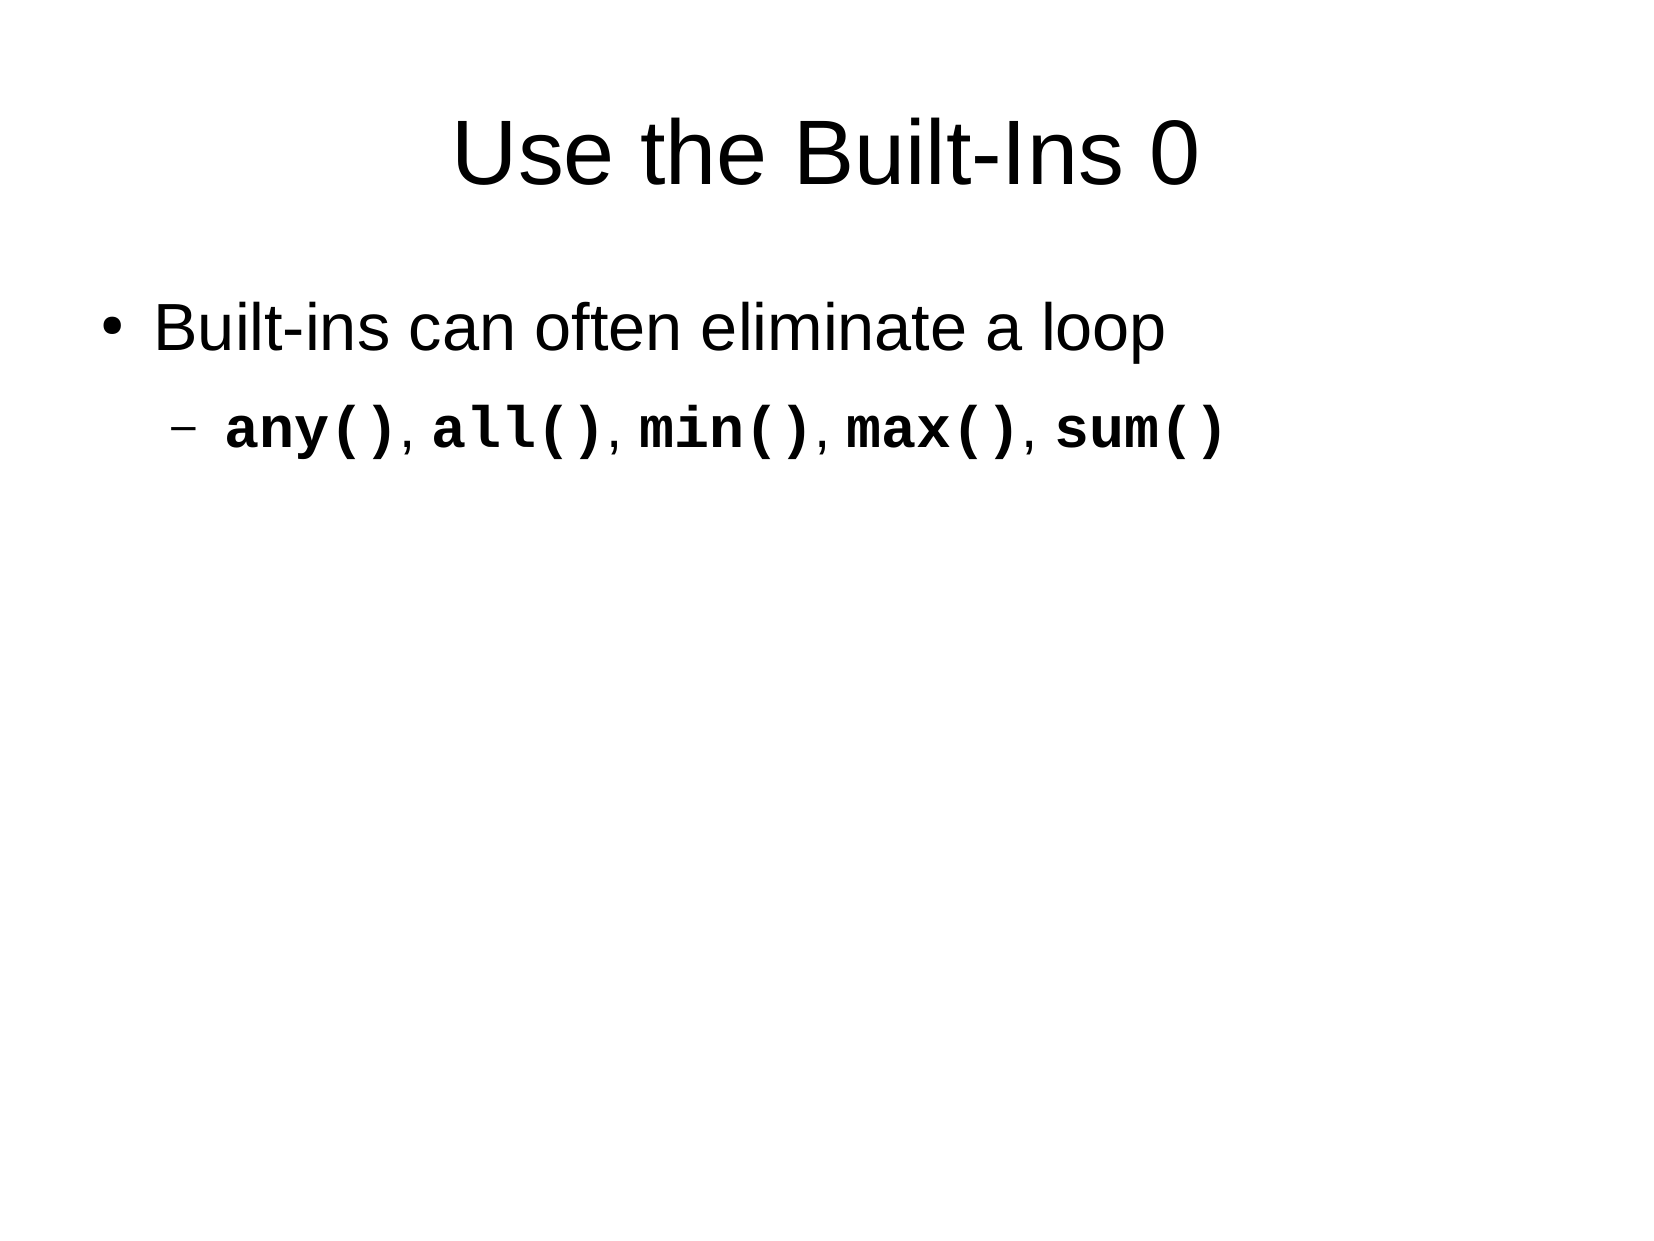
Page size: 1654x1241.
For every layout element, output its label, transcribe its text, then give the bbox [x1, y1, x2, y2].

list Built-ins can often eliminate a loop any(), all(), min(), max(), sum() [82, 290, 1571, 1010]
title Use the Built-Ins 0 [82, 49, 1571, 257]
